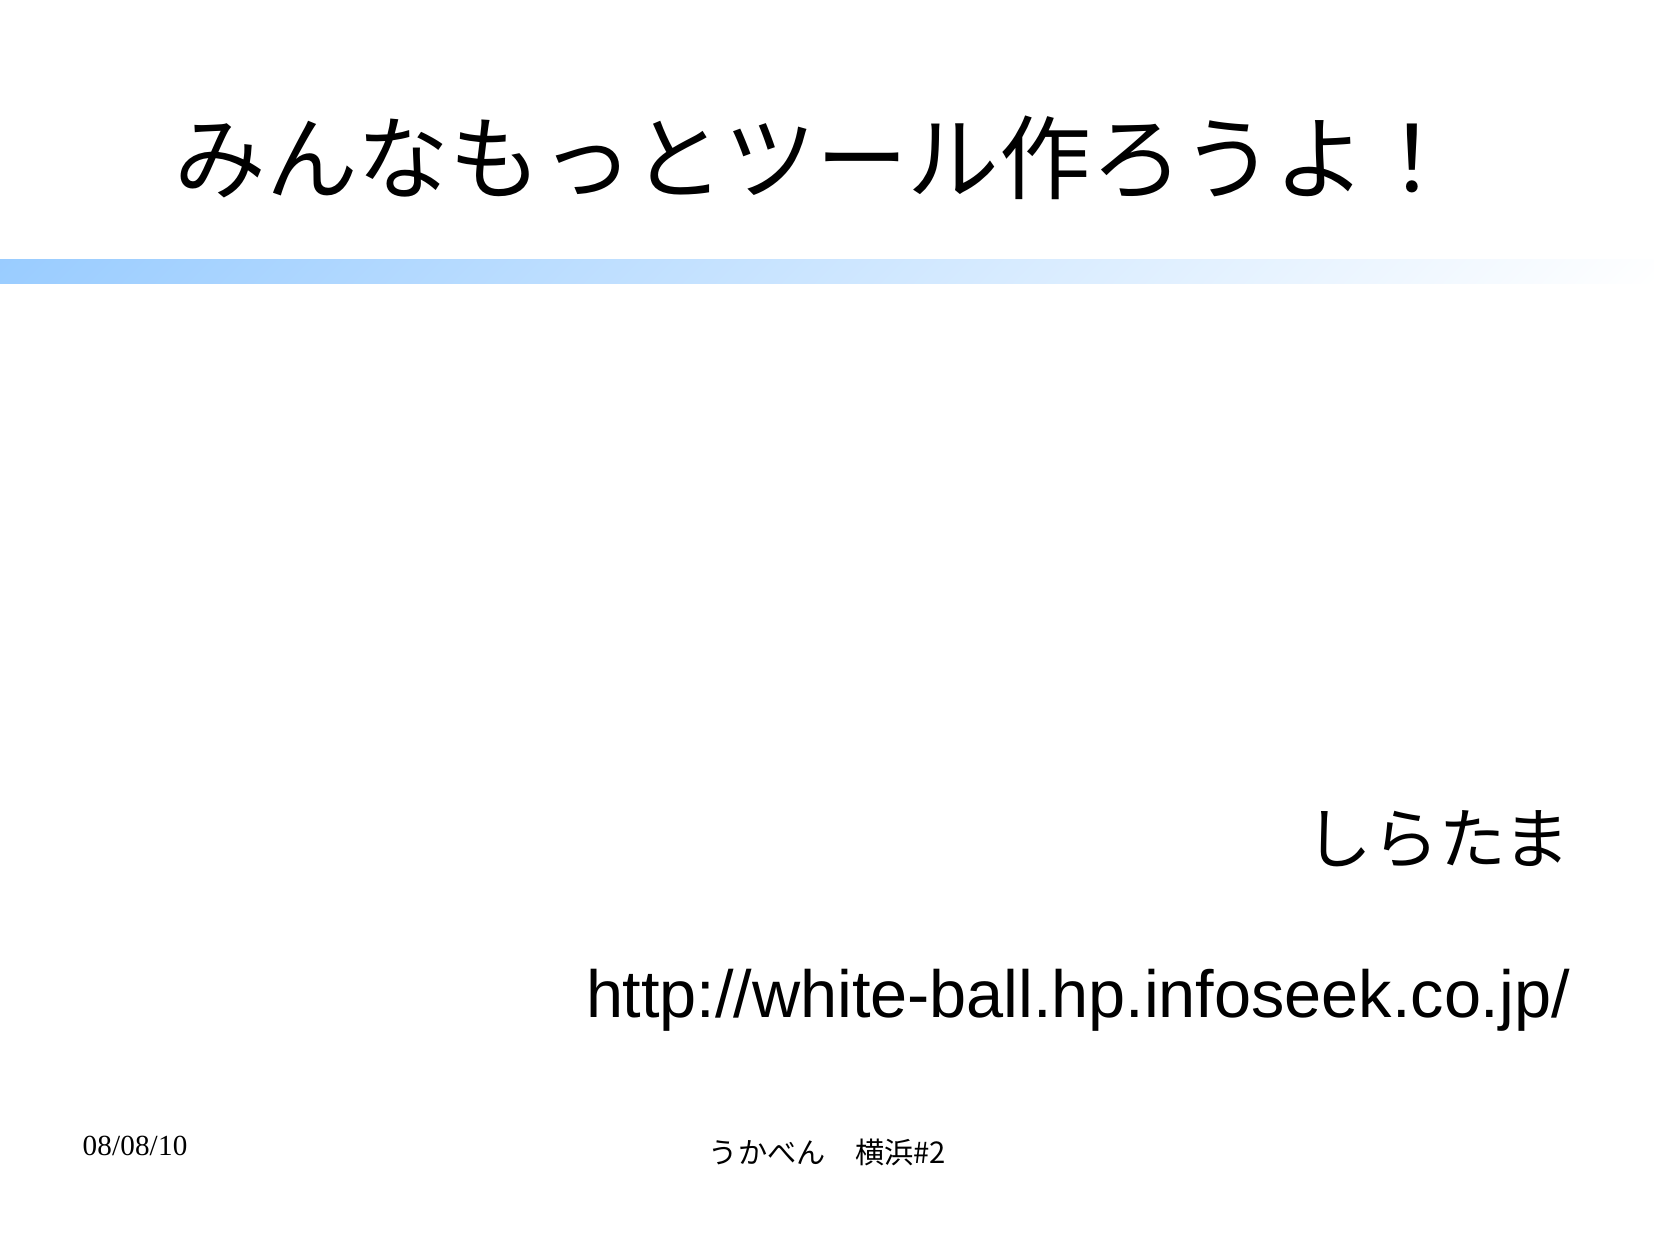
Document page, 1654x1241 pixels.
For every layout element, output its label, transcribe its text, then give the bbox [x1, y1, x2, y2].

subtitle しらたま http://white-ball.hp.infoseek.co.jp/ [424, 769, 1571, 1049]
title みんなもっとツール作ろうよ！ [82, 56, 1571, 250]
